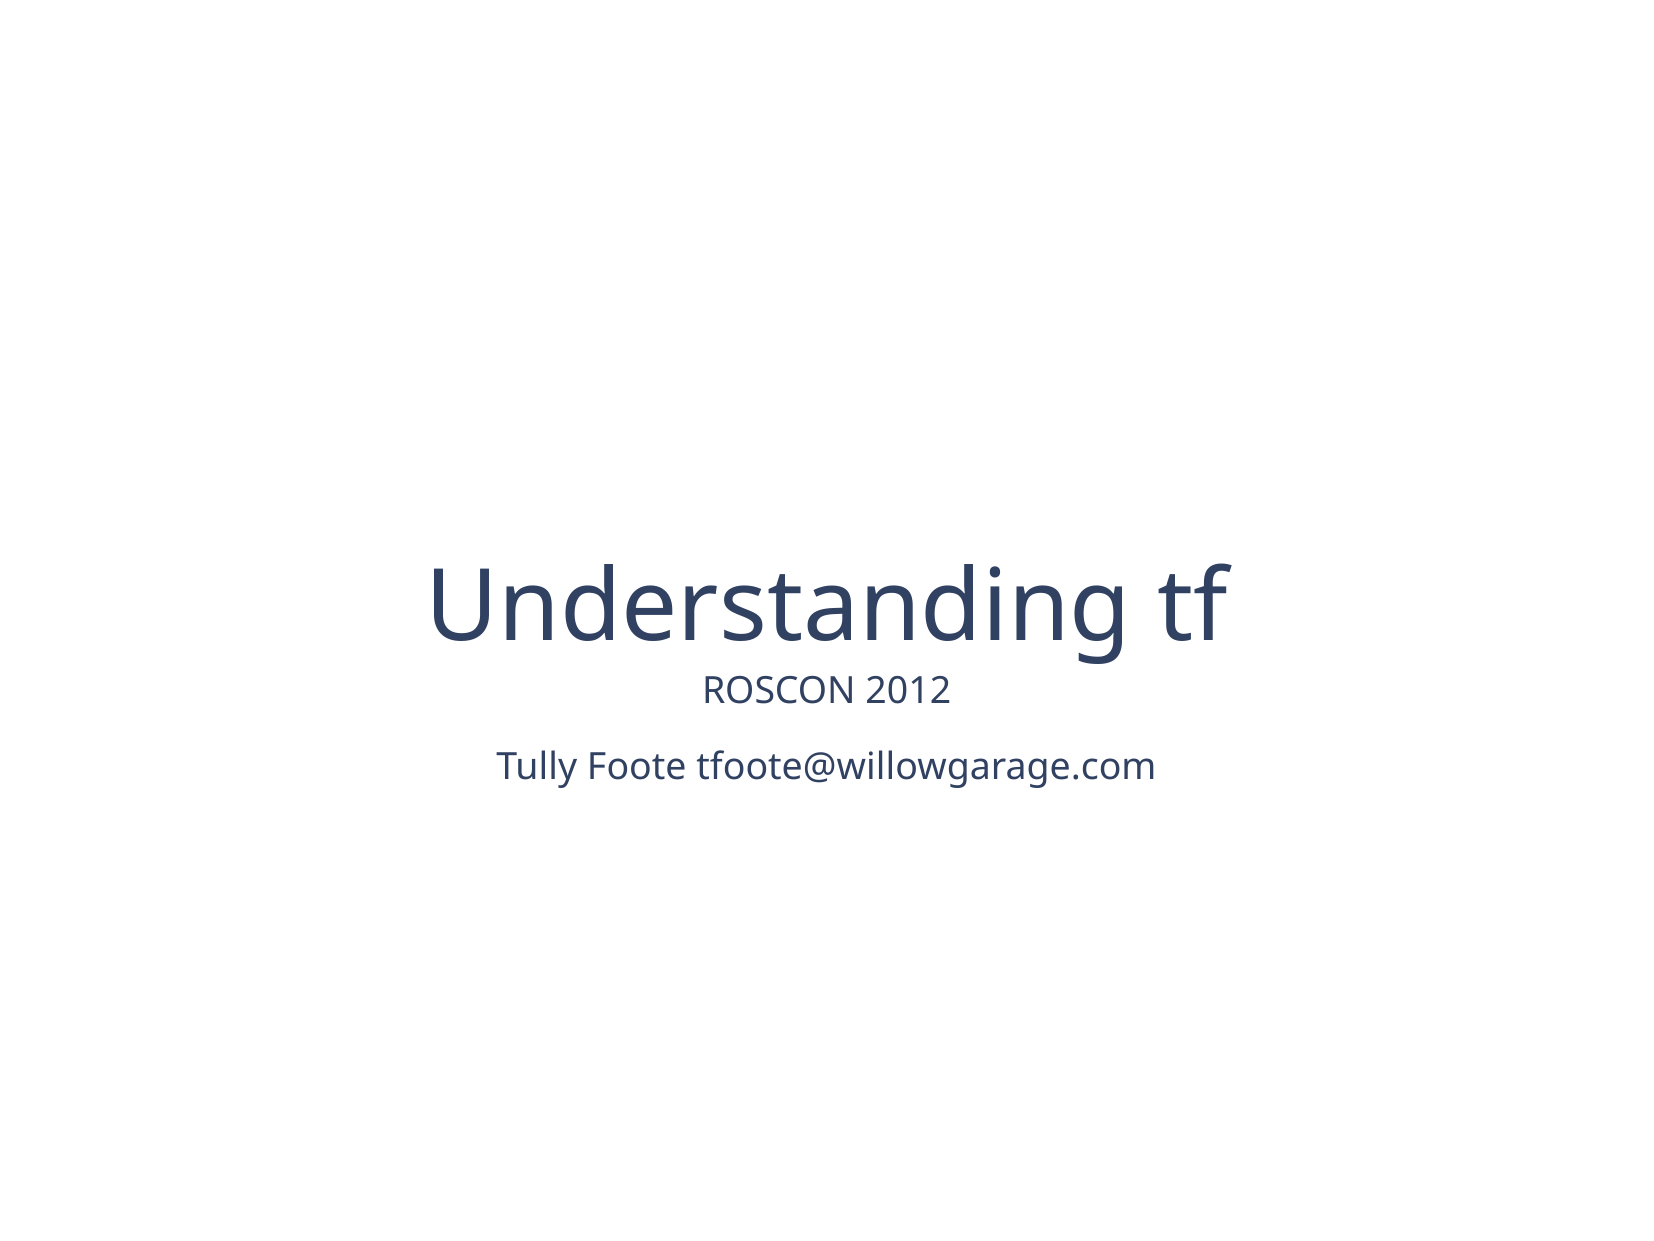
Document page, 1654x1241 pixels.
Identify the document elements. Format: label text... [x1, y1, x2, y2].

text_box ROSCON 2012 Tully Foote tfoote@willowgarage.com [0, 656, 1654, 783]
text_box Understanding tf [0, 526, 1654, 656]
